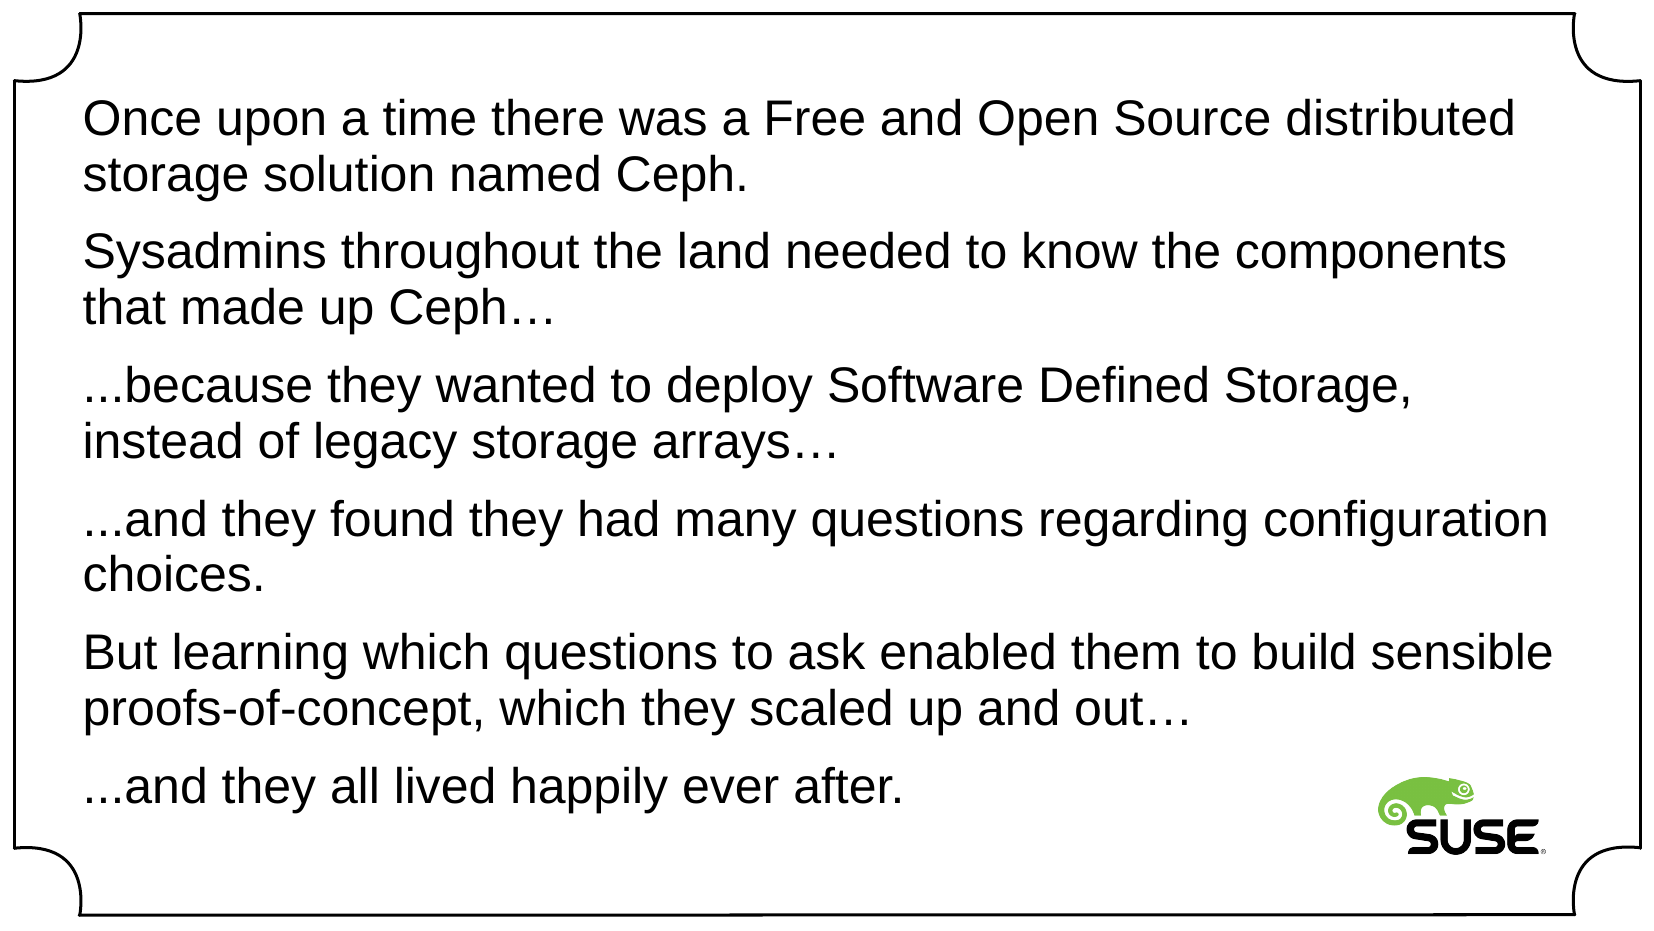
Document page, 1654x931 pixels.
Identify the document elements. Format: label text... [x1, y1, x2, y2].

picture [1378, 777, 1546, 856]
list Once upon a time there was a Free and Open Source distributed storage solution named Ceph. Sysadmins throughout the land needed to know the components that made up Ceph… ...because they wanted to deploy Software Defined Storage, instead of legacy storage arrays… ...and they found they had many questions regarding configuration choices. But learning which questions to ask enabled them to build sensible proofs-of-concept, which they scaled up and out… ...and they all lived happily ever after. [82, 90, 1571, 841]
